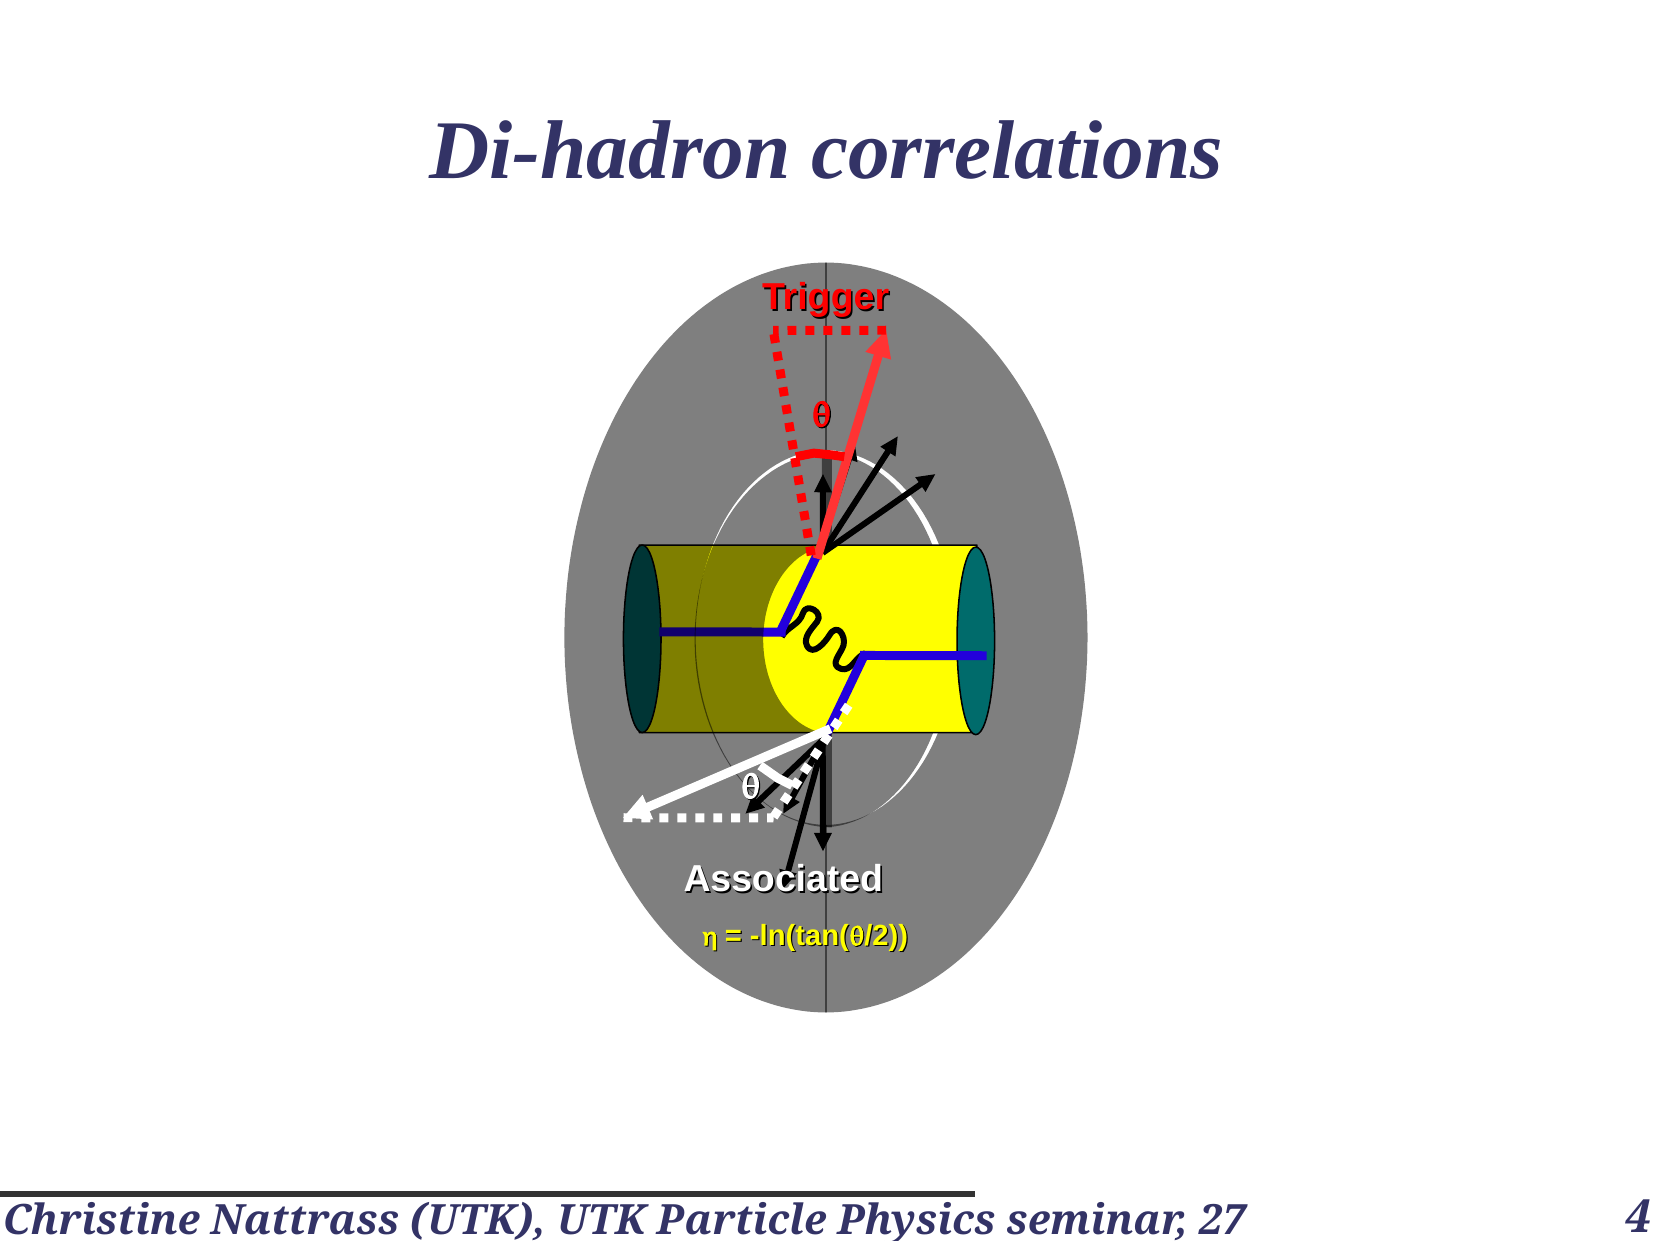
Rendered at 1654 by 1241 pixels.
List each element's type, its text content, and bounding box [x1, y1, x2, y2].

text_box  [726, 768, 802, 859]
text_box  [796, 396, 873, 487]
text_box [711, 974, 941, 1013]
text_box Associated [668, 851, 932, 910]
text_box [765, 740, 817, 768]
text_box [778, 262, 874, 269]
text_box [802, 774, 822, 851]
text_box [564, 280, 1088, 955]
title Di-hadron correlations [82, 49, 1571, 257]
text_box [830, 487, 860, 534]
text_box [826, 493, 831, 509]
text_box Trigger [747, 269, 935, 360]
text_box [836, 472, 902, 539]
text_box  = -ln(tan(/2))‏ [687, 915, 1025, 974]
text_box [802, 770, 812, 805]
